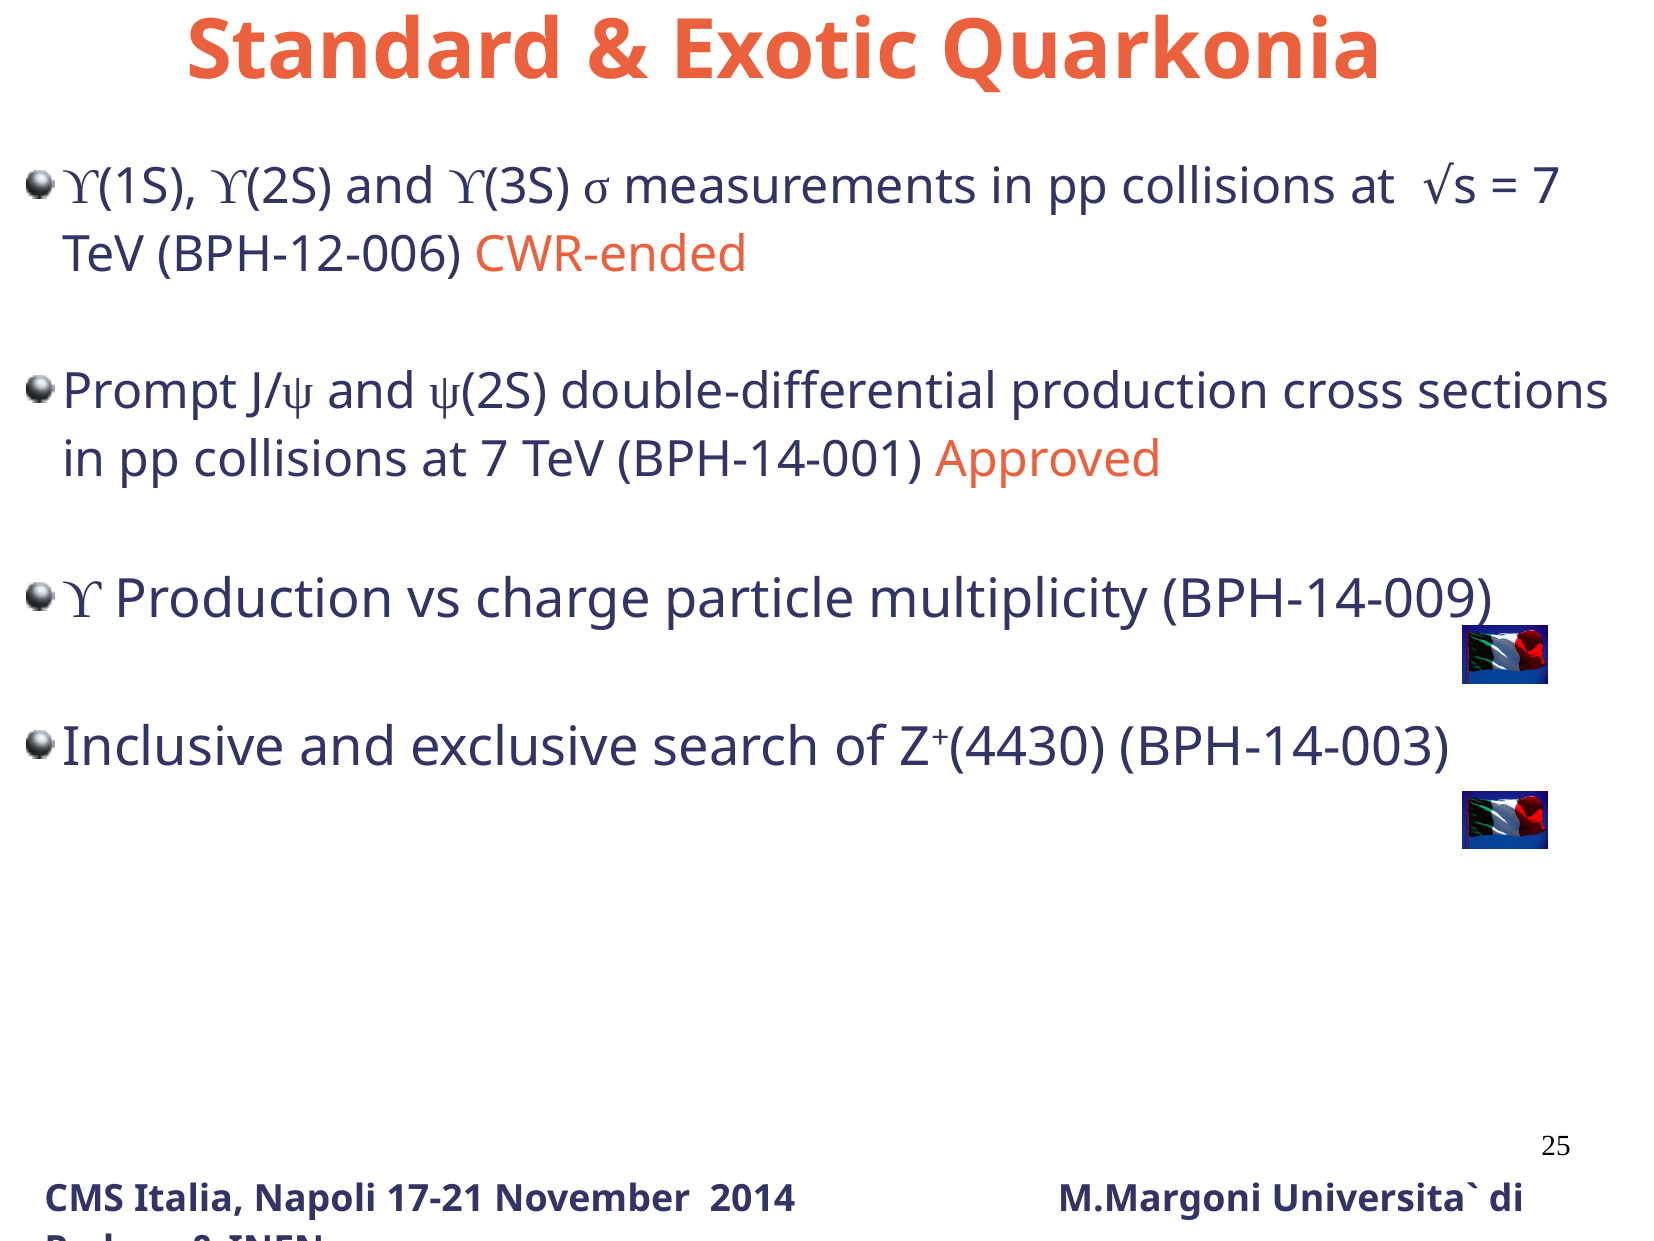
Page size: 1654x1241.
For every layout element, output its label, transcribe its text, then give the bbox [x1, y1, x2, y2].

picture [1462, 791, 1548, 849]
picture [1462, 625, 1548, 684]
text_box ϒ(1S), ϒ(2S) and ϒ(3S) σ measurements in pp collisions at √s = 7 TeV (BPH-12-006) CWR-ended Prompt J/ψ and ψ(2S) double-differential production cross sections in pp collisions at 7 TeV (BPH-14-001) Approved ϒ Production vs charge particle multiplicity (BPH-14-009) Inclusive and exclusive search of Z+(4430) (BPH-14-003) [11, 100, 1642, 1048]
text_box CMS Italia, Napoli 17-21 November 2014 M.Margoni Universita` di Padova & INFN [29, 1163, 1625, 1237]
text_box Standard & Exotic Quarkonia [23, 0, 1619, 122]
